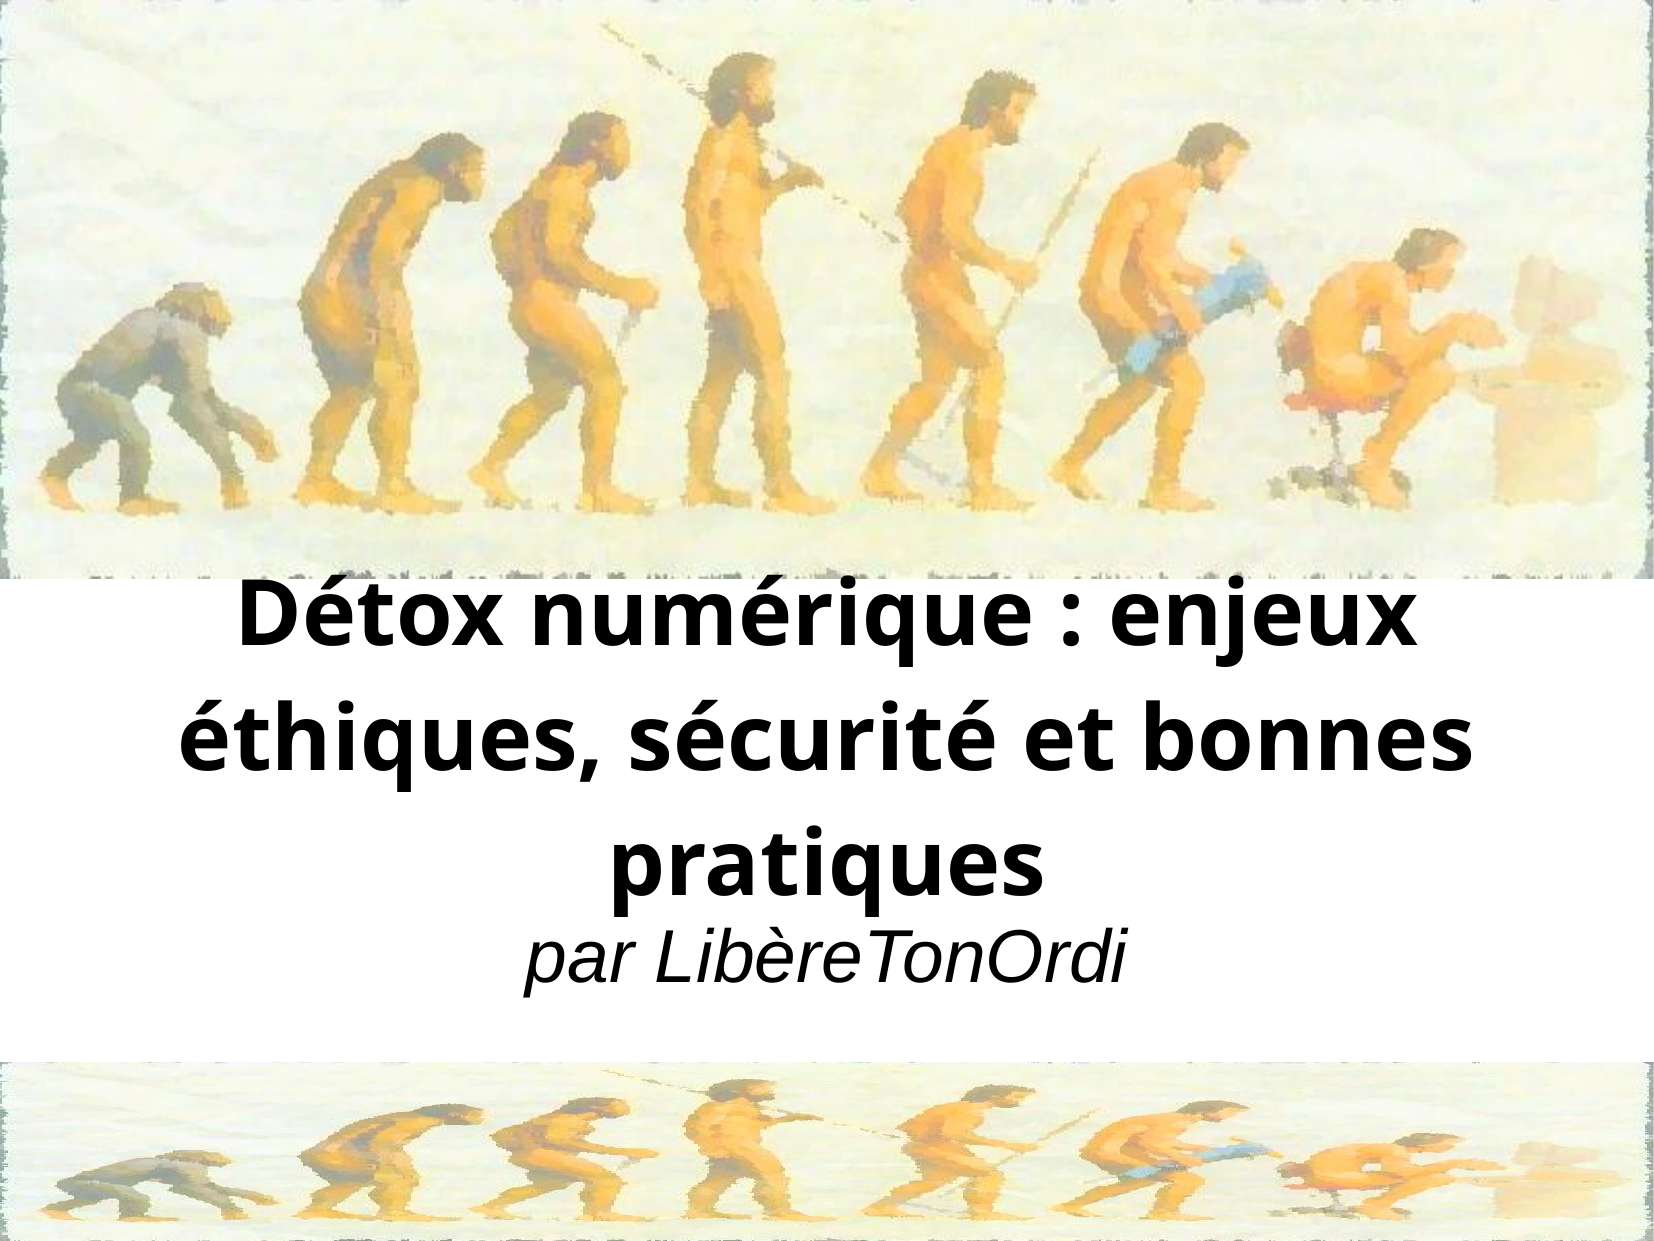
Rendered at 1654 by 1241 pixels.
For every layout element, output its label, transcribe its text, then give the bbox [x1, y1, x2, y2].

title Détox numérique : enjeux éthiques, sécurité et bonnes pratiques [47, 602, 1607, 869]
picture [0, 0, 1654, 579]
picture [0, 1062, 1654, 1241]
subtitle par LibèreTonOrdi [82, 885, 1571, 1028]
